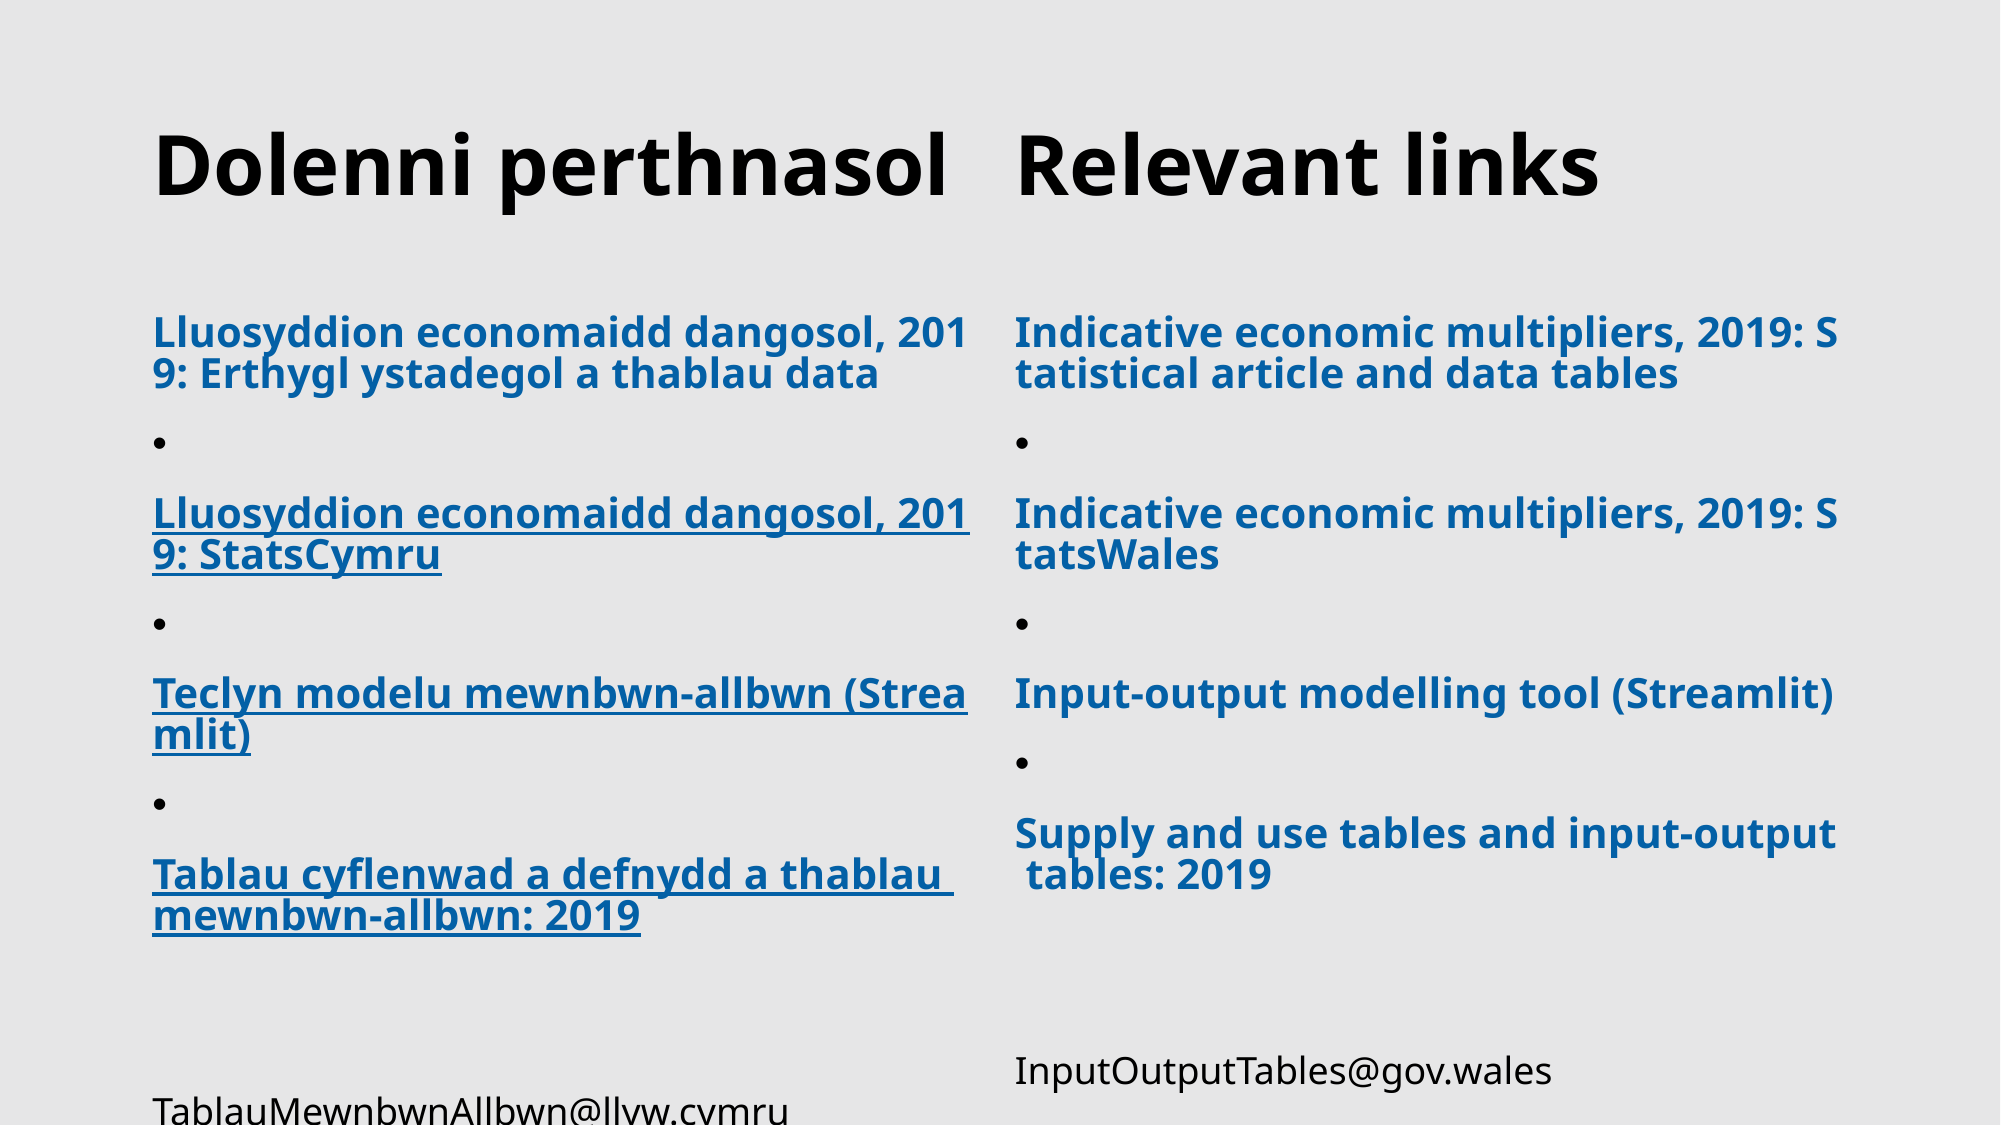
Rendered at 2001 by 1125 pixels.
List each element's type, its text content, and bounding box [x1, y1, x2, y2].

text_box Indicative economic multipliers, 2019: Statistical article and data tables Indicative economic multipliers, 2019: StatsWales Input-output modelling tool (Streamlit) Supply and use tables and input-output tables: 2019 InputOutputTables@gov.wales [1000, 299, 1863, 1014]
title Dolenni perthnasol [137, 59, 1000, 278]
text_box Relevant links [1000, 59, 1863, 278]
list Lluosyddion economaidd dangosol, 2019: Erthygl ystadegol a thablau data Lluosyddion economaidd dangosol, 2019: StatsCymru Teclyn modelu mewnbwn-allbwn (Streamlit) Tablau cyflenwad a defnydd a thablau mewnbwn-allbwn: 2019 TablauMewnbwnAllbwn@llyw.cymru [137, 299, 1000, 1014]
